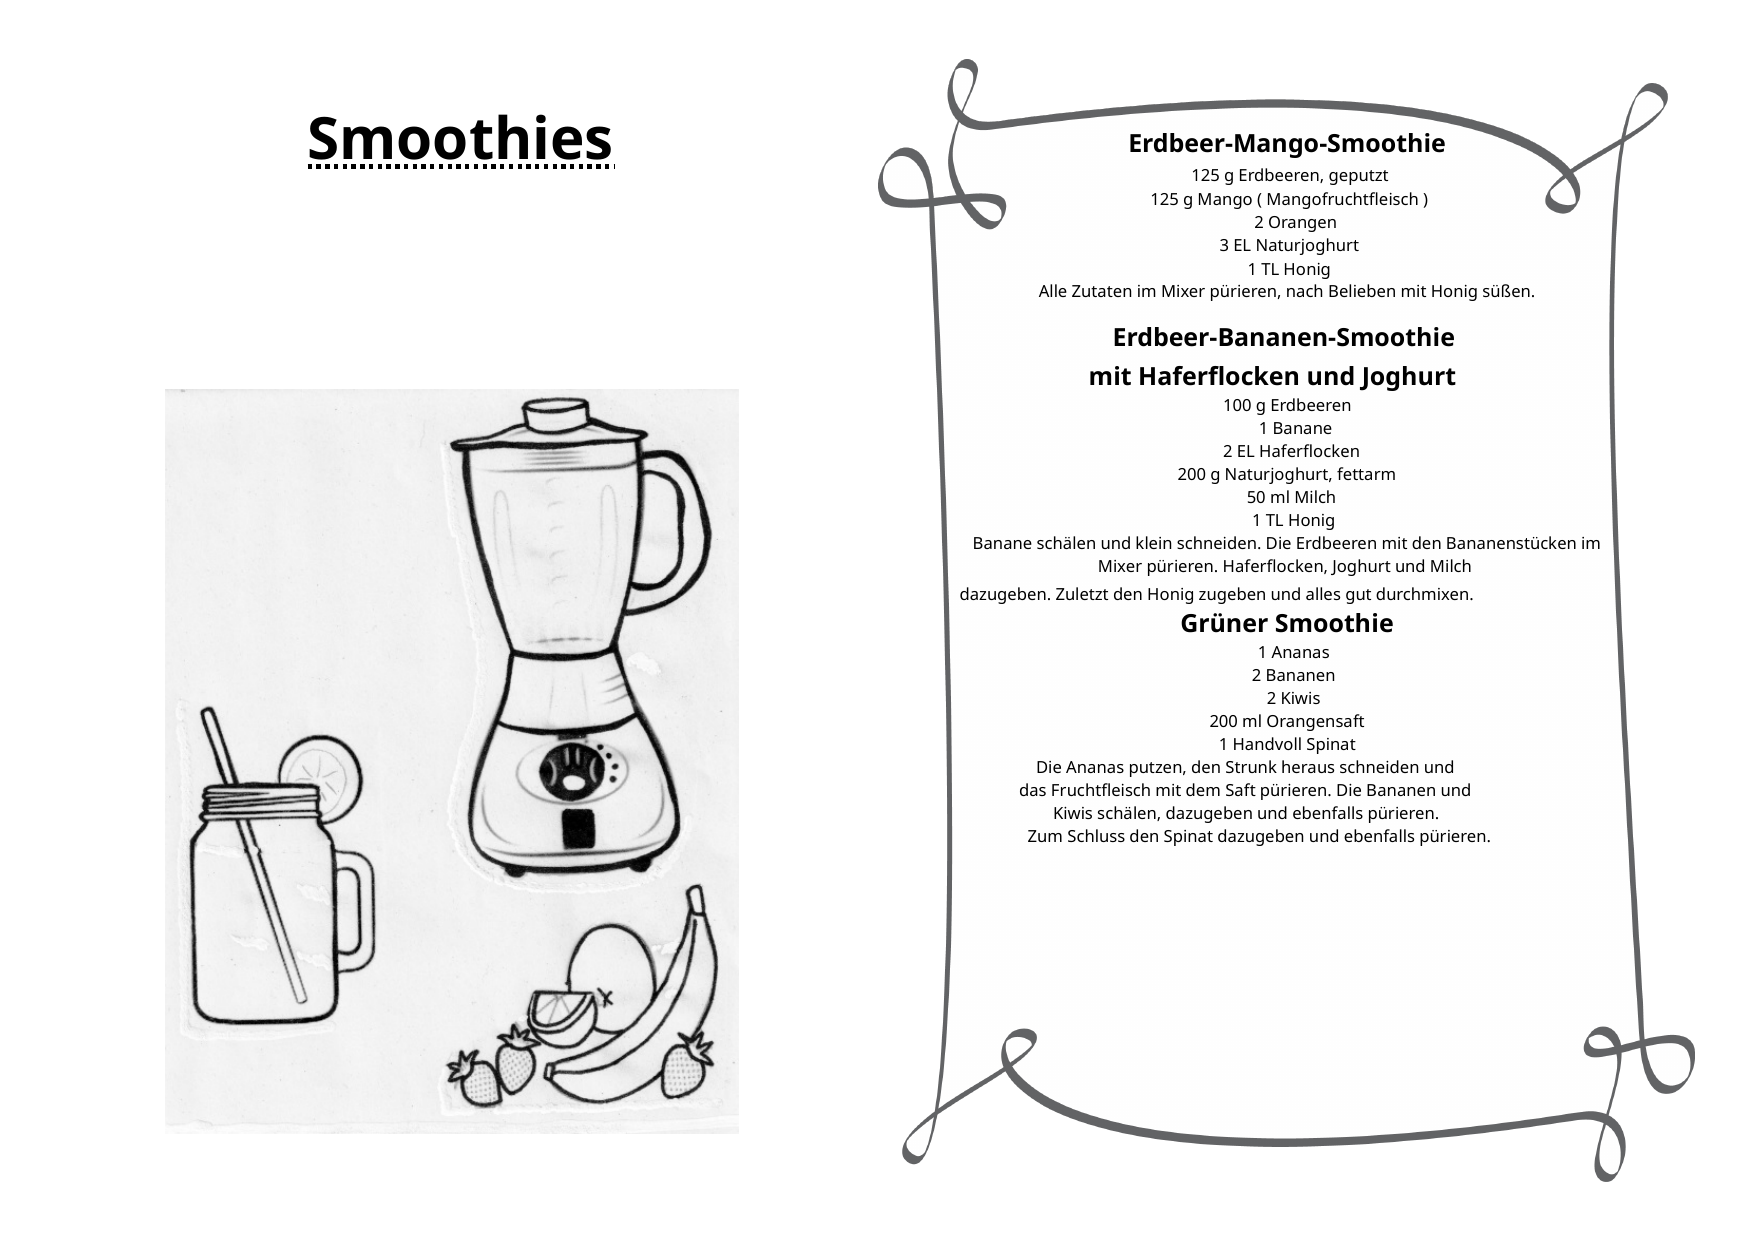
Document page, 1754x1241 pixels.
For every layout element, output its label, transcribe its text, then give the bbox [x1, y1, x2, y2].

text_box Erdbeer-Mango-Smoothie 125 g Erdbeeren, geputzt 125 g Mango ( Mangofruchtfleisch ) 2 Orangen 3 EL Naturjoghurt 1 TL Honig Alle Zutaten im Mixer pürieren, nach Belieben mit Honig süßen. Erdbeer-Bananen-Smoothie mit Haferflocken und Joghurt 100 g Erdbeeren 1 Banane 2 EL Haferflocken 200 g Naturjoghurt, fettarm 50 ml Milch 1 TL Honig Banane schälen und klein schneiden. Die Erdbeeren mit den Bananenstücken im Mixer pürieren. Haferflocken, Joghurt und Milch dazugeben. Zuletzt den Honig zugeben und alles gut durchmixen. Grüner Smoothie 1 Ananas 2 Bananen 2 Kiwis 200 ml Orangensaft 1 Handvoll Spinat Die Ananas putzen, den Strunk heraus schneiden und das Fruchtfleisch mit dem Saft pürieren. Die Bananen und Kiwis schälen, dazugeben und ebenfalls pürieren. Zum Schluss den Spinat dazugeben und ebenfalls pürieren. [944, 118, 1630, 1123]
text_box Smoothies [59, 79, 863, 196]
picture [878, 59, 1695, 1182]
picture [165, 389, 739, 1134]
